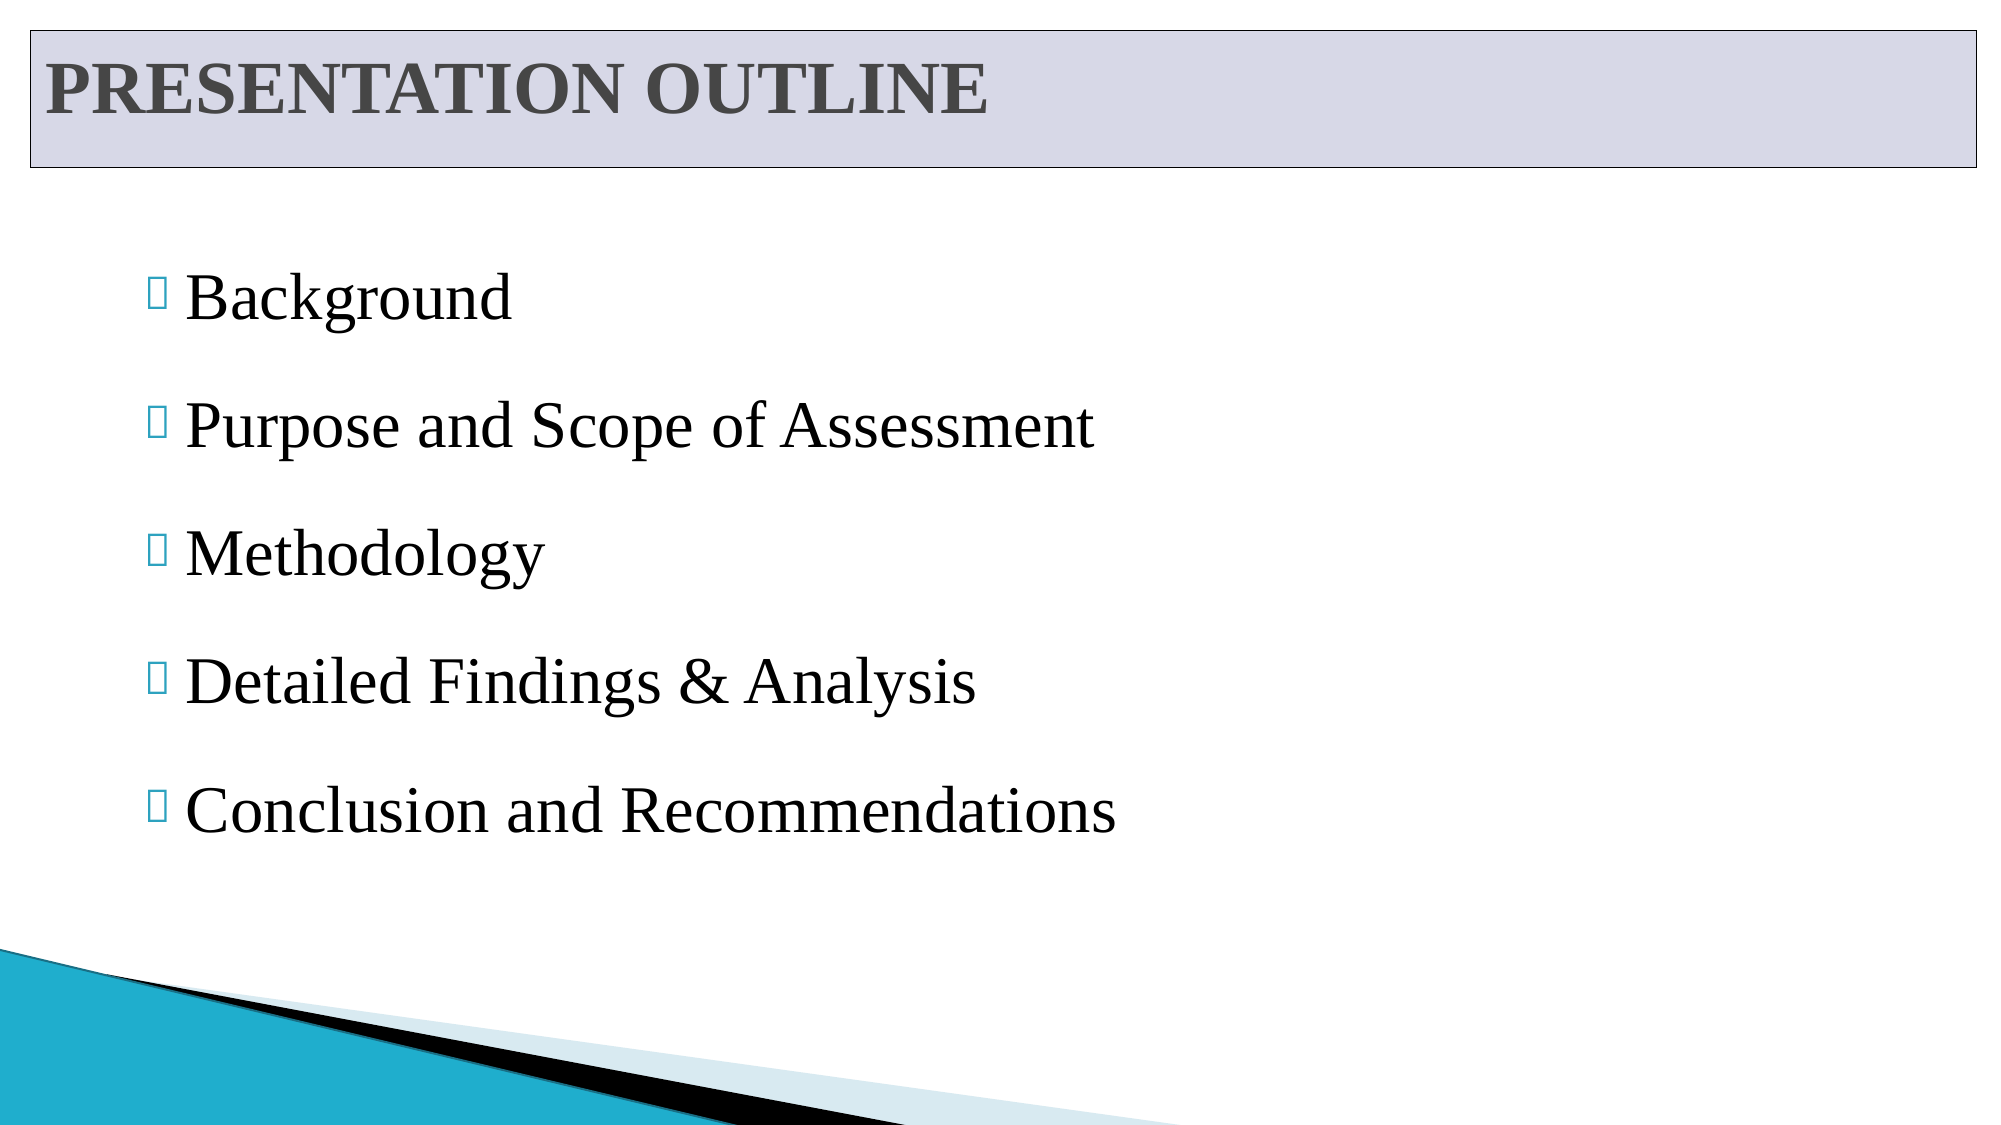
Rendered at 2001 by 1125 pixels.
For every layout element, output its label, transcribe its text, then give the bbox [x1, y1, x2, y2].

list Background Purpose and Scope of Assessment Methodology Detailed Findings & Analysis Conclusion and Recommendations [111, 205, 1613, 1031]
title PRESENTATION OUTLINE [30, 30, 1977, 168]
